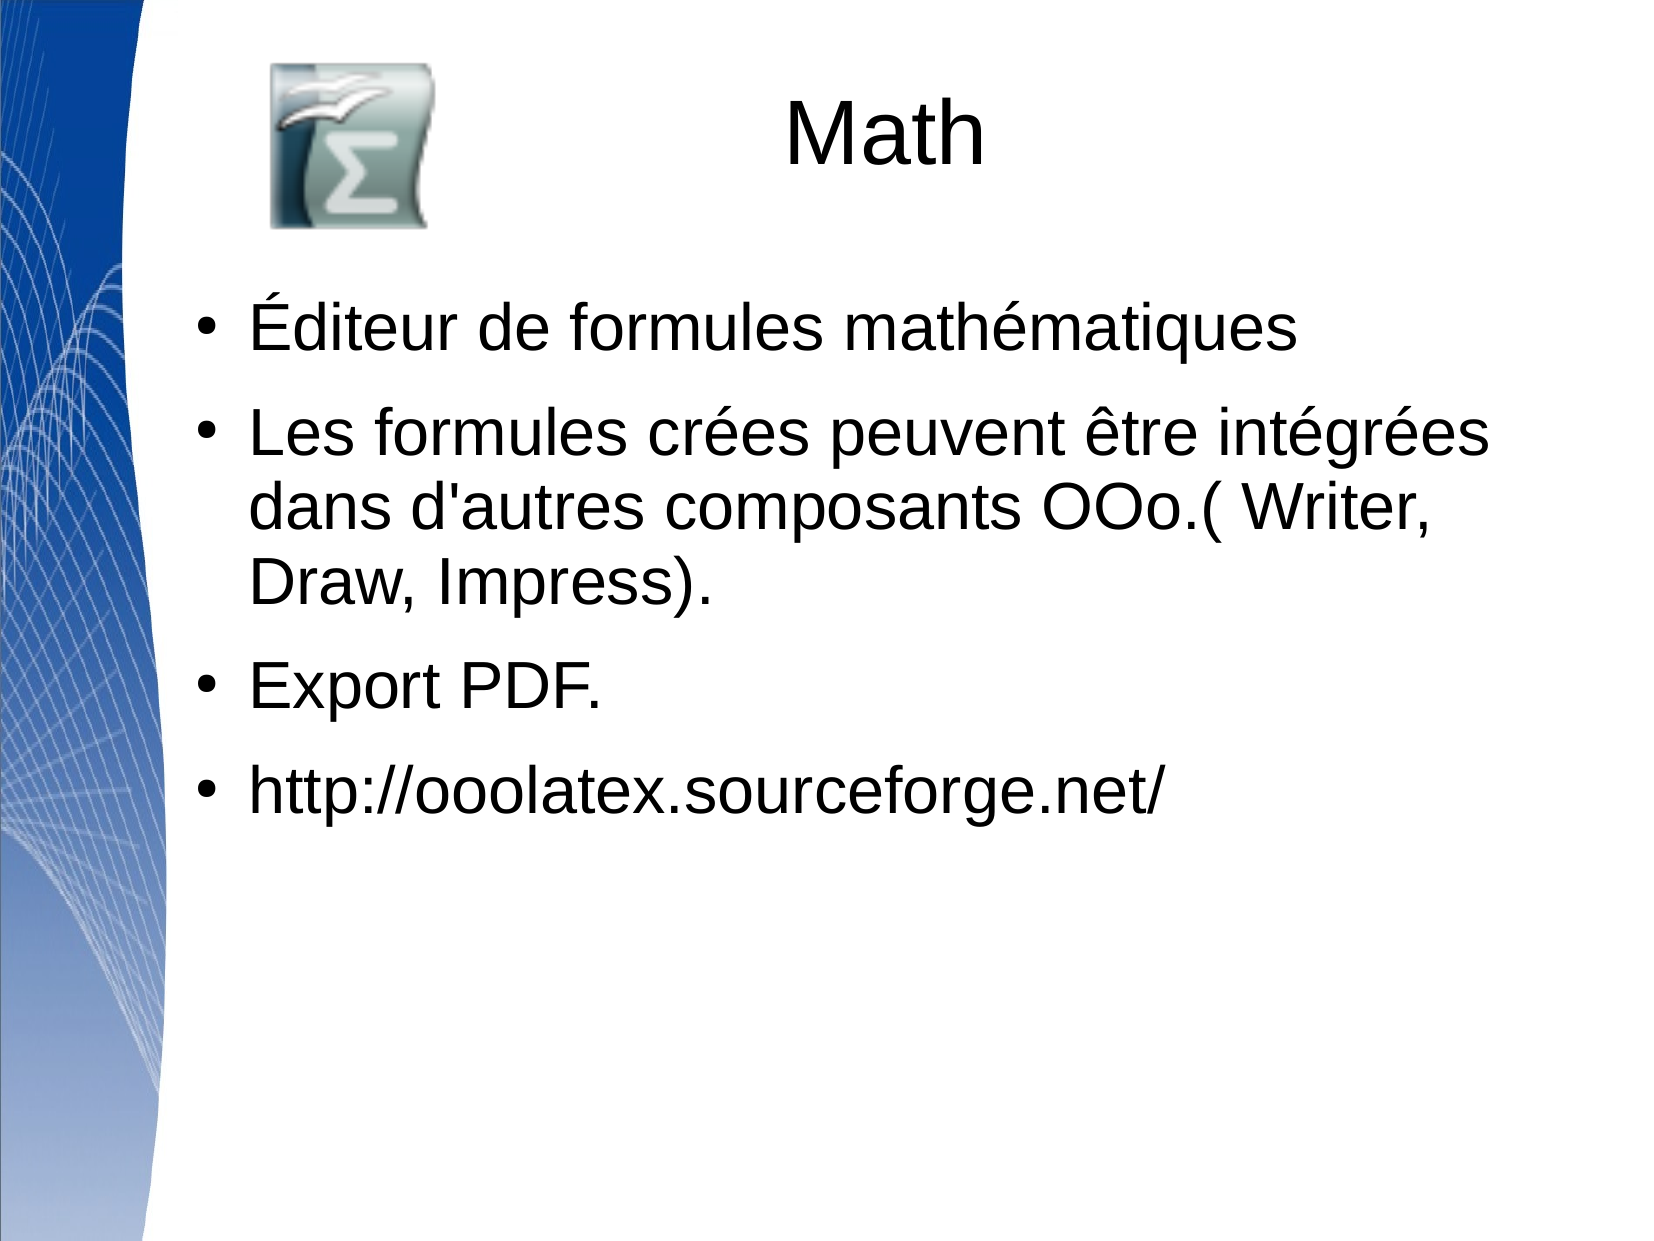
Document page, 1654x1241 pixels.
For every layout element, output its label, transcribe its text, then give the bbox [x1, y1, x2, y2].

title Math [177, 36, 1595, 230]
list Éditeur de formules mathématiques Les formules crées peuvent être intégrées dans d'autres composants OOo.( Writer, Draw, Impress). Export PDF. http://ooolatex.sourceforge.net/ [177, 290, 1595, 1196]
picture [0, 0, 178, 1241]
picture [265, 58, 443, 237]
